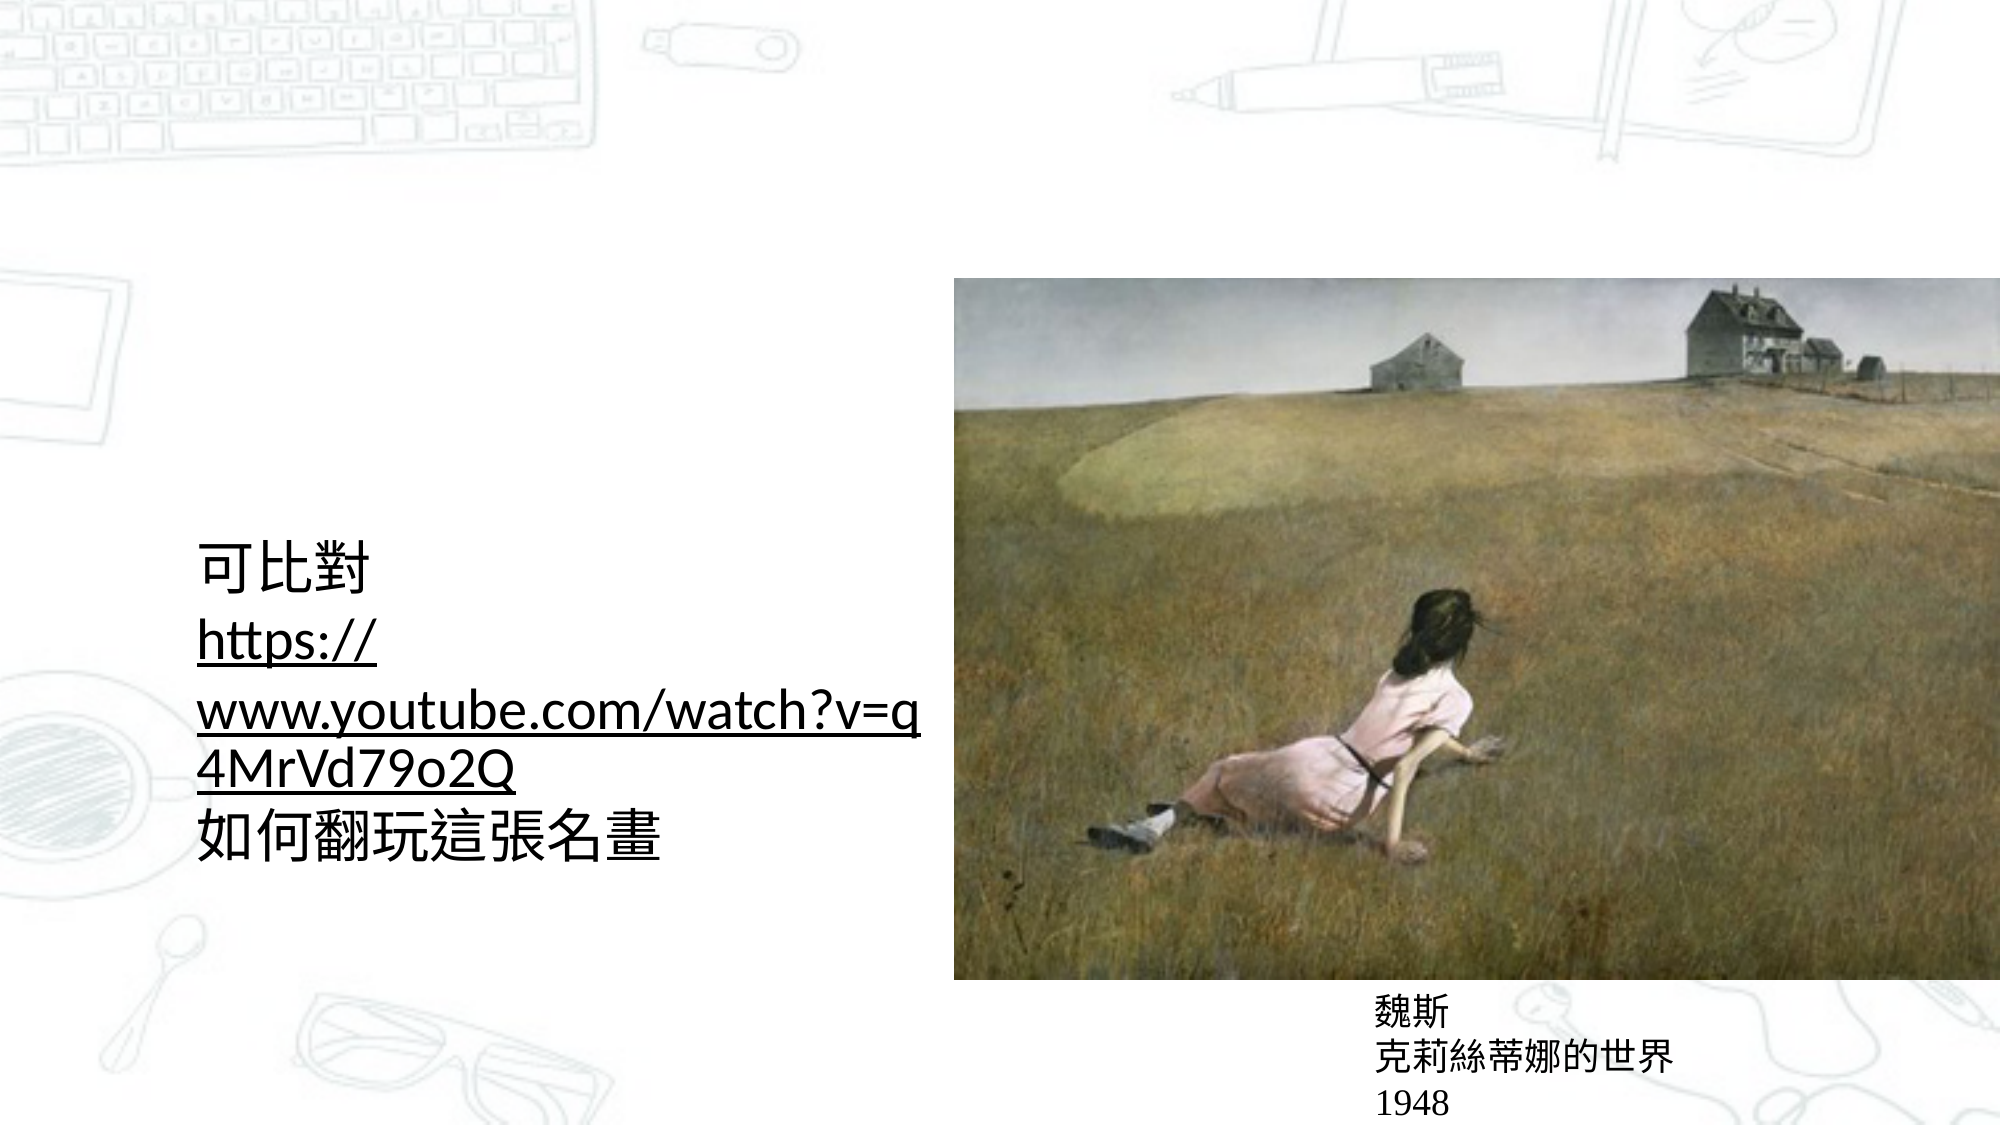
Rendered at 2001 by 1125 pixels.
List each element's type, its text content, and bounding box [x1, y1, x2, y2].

picture [954, 278, 2000, 980]
text_box 可比對 https://www.youtube.com/watch?v=q4MrVd79o2Q 如何翻玩這張名畫 [182, 523, 954, 864]
text_box 魏斯 克莉絲蒂娜的世界 1948 [1360, 980, 1802, 1125]
